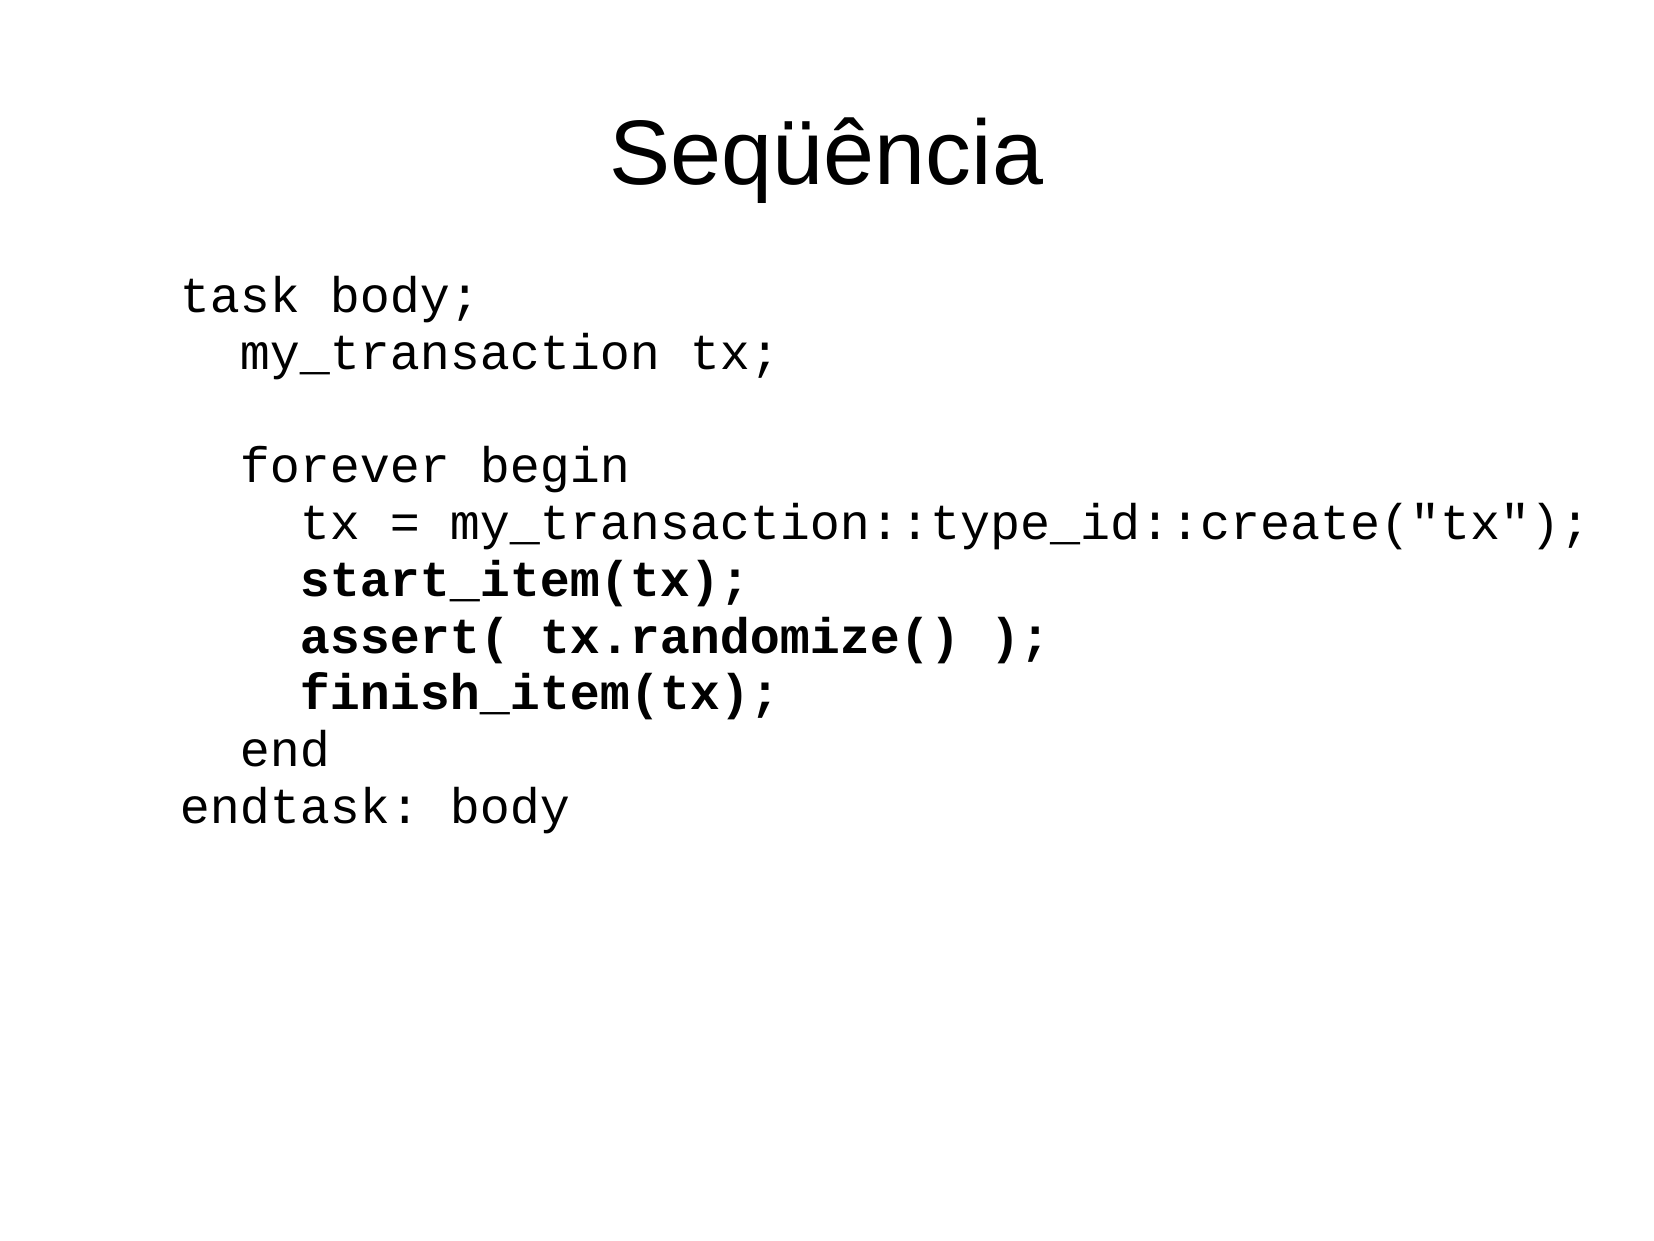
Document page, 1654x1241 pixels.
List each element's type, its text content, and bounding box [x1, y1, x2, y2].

title Seqüência [82, 49, 1571, 257]
list task body; my_transaction tx; forever begin tx = my_transaction::type_id::create("tx"); start_item(tx); assert( tx.randomize() ); finish_item(tx); end endtask: body [119, 270, 1591, 991]
